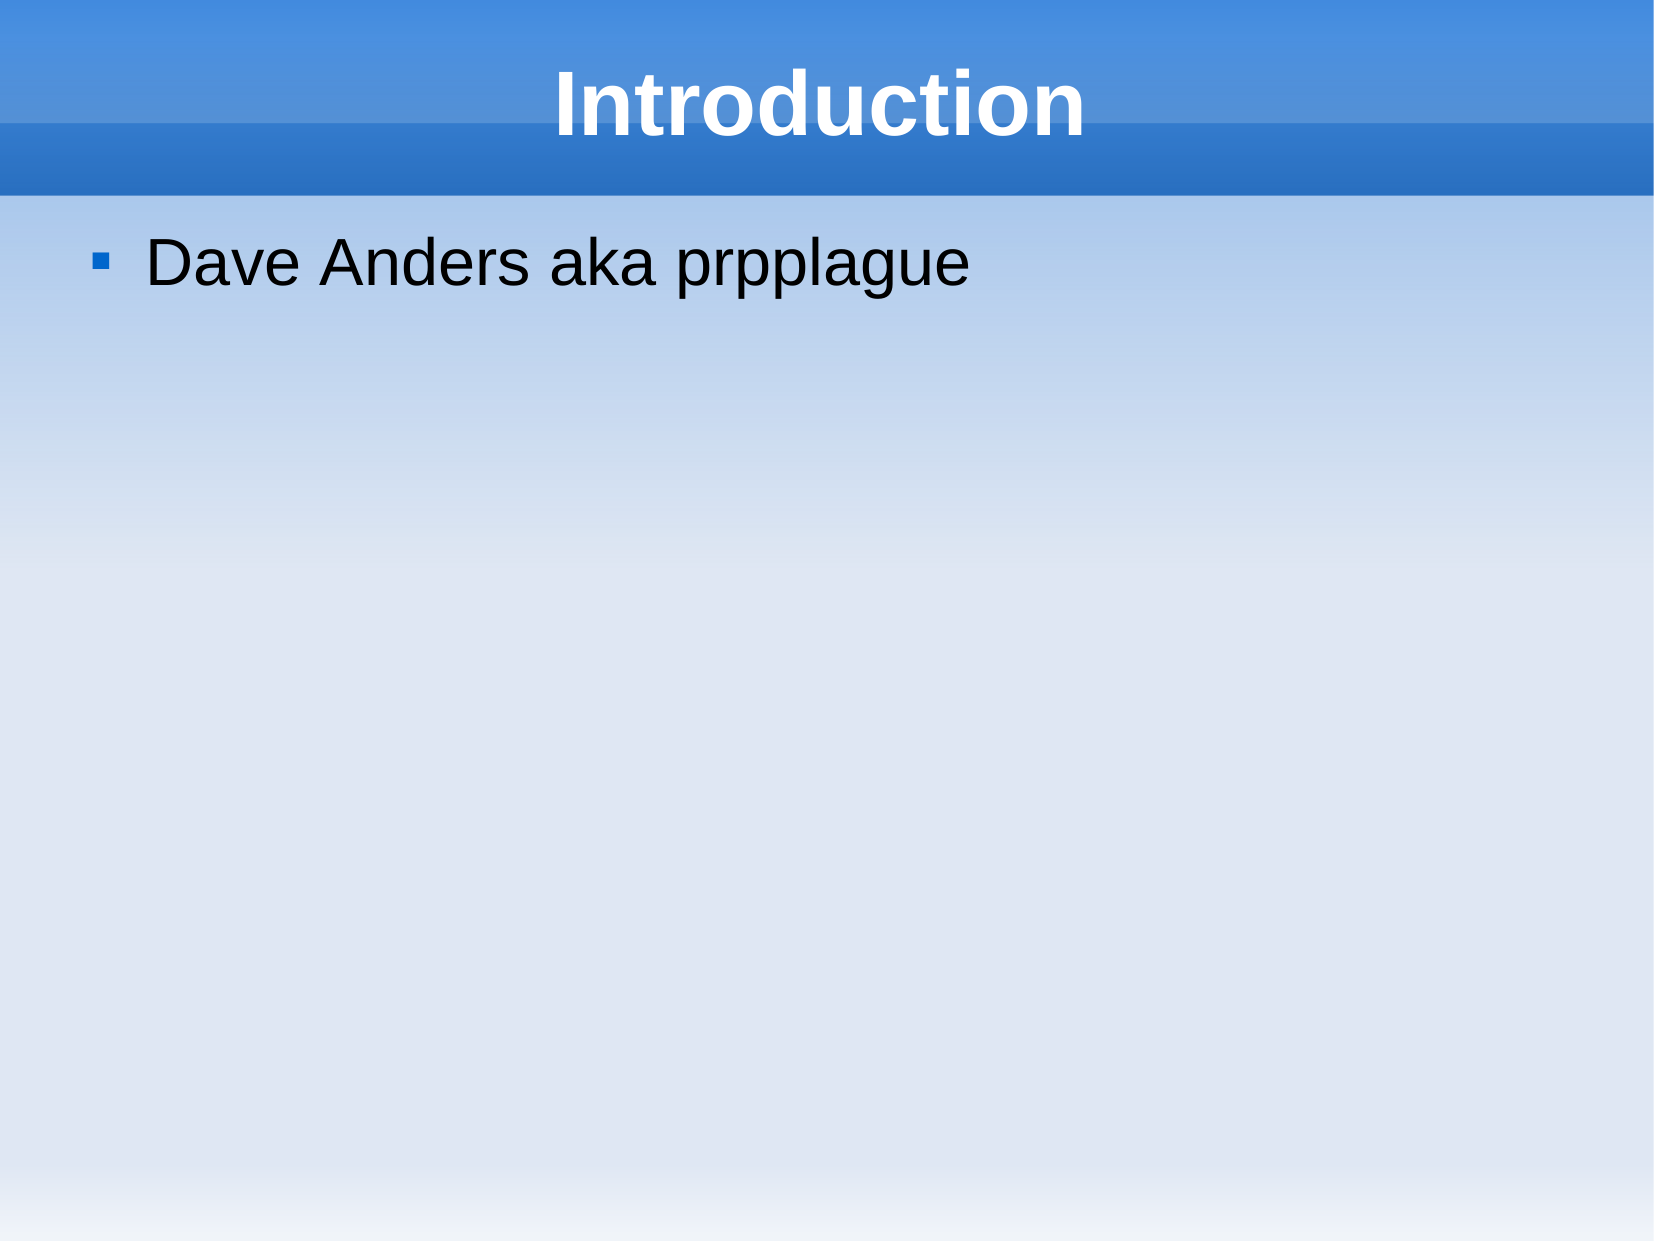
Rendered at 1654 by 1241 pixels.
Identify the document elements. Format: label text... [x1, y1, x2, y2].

picture [0, 0, 1654, 1241]
list Dave Anders aka prpplague [75, 225, 1564, 1044]
title Introduction [76, 0, 1565, 208]
